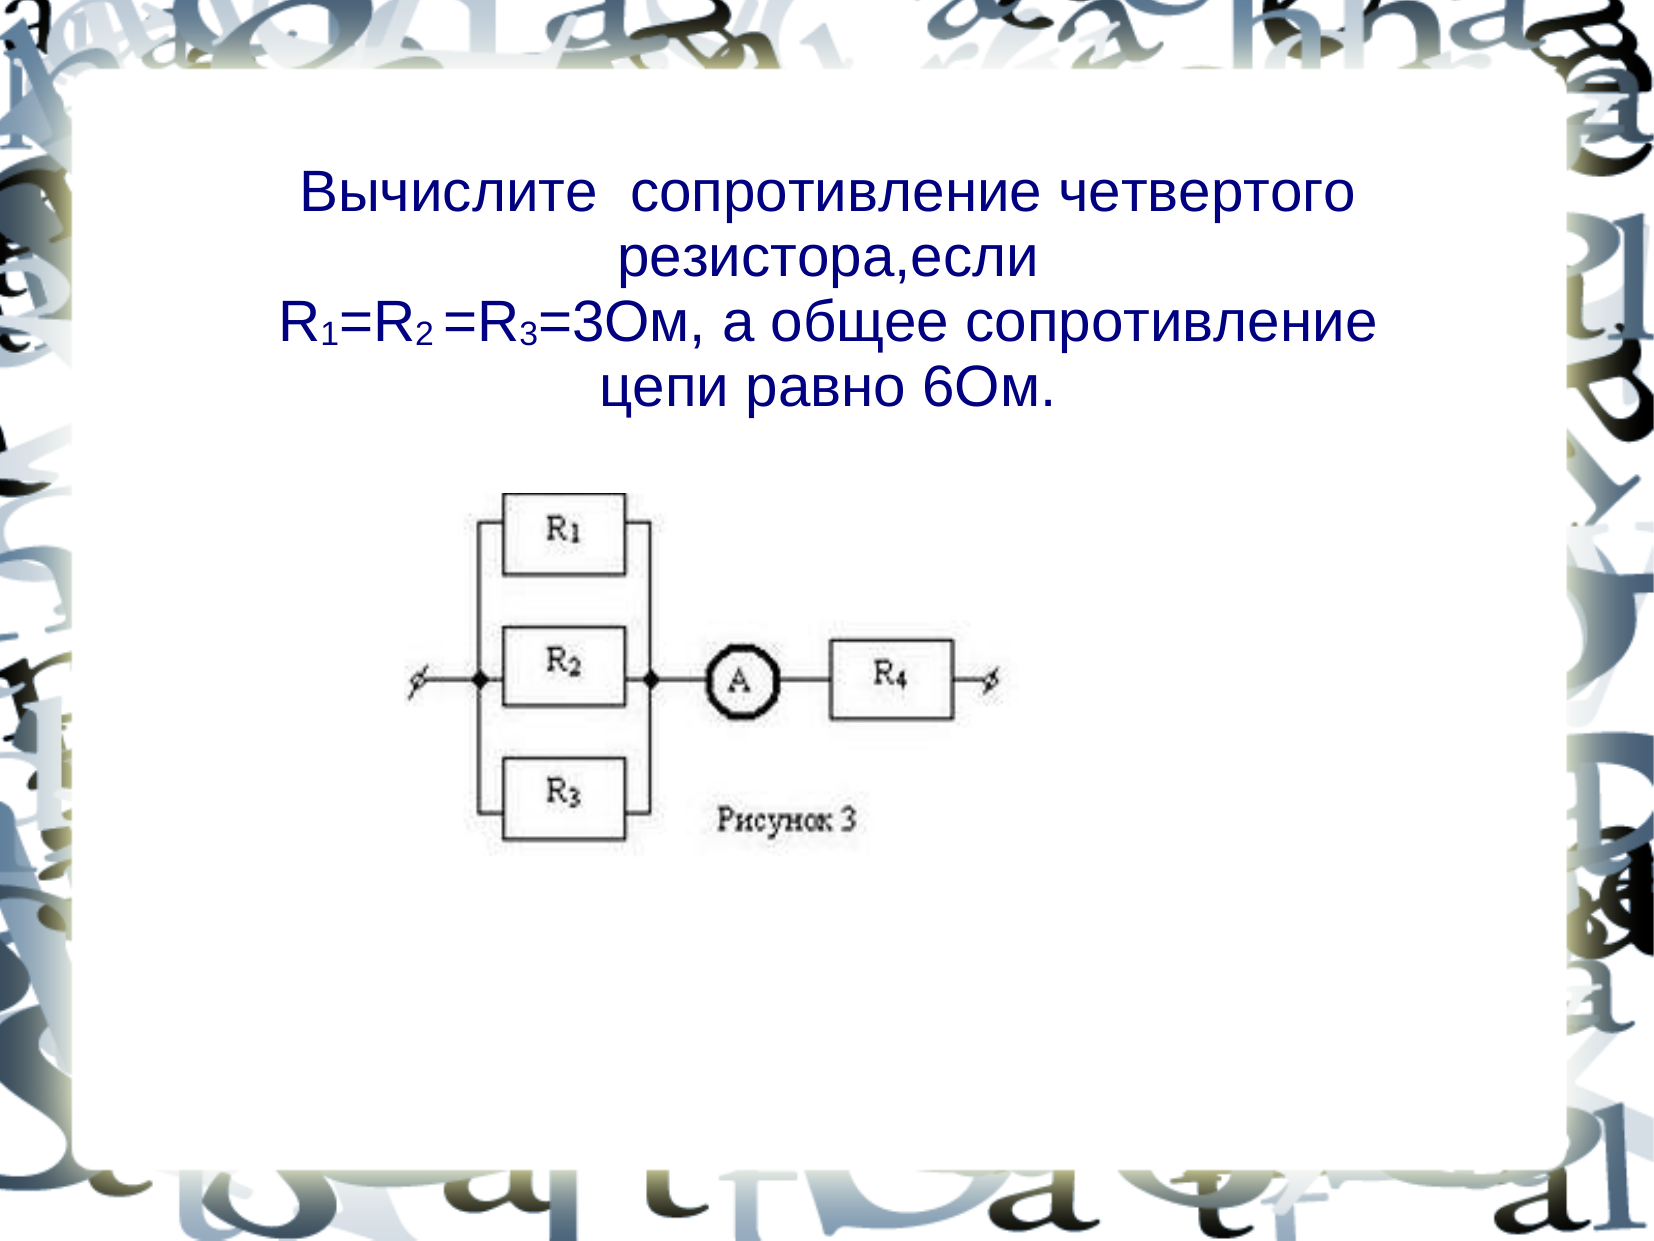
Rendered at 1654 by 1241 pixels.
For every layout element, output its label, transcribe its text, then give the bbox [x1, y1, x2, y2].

picture [0, 0, 1654, 1241]
text_box Вычислите сопротивление четвертого резистора,если R1=R2 =R3=3Oм, а общее сопротивление цепи равно 6Ом. [207, 149, 1450, 558]
